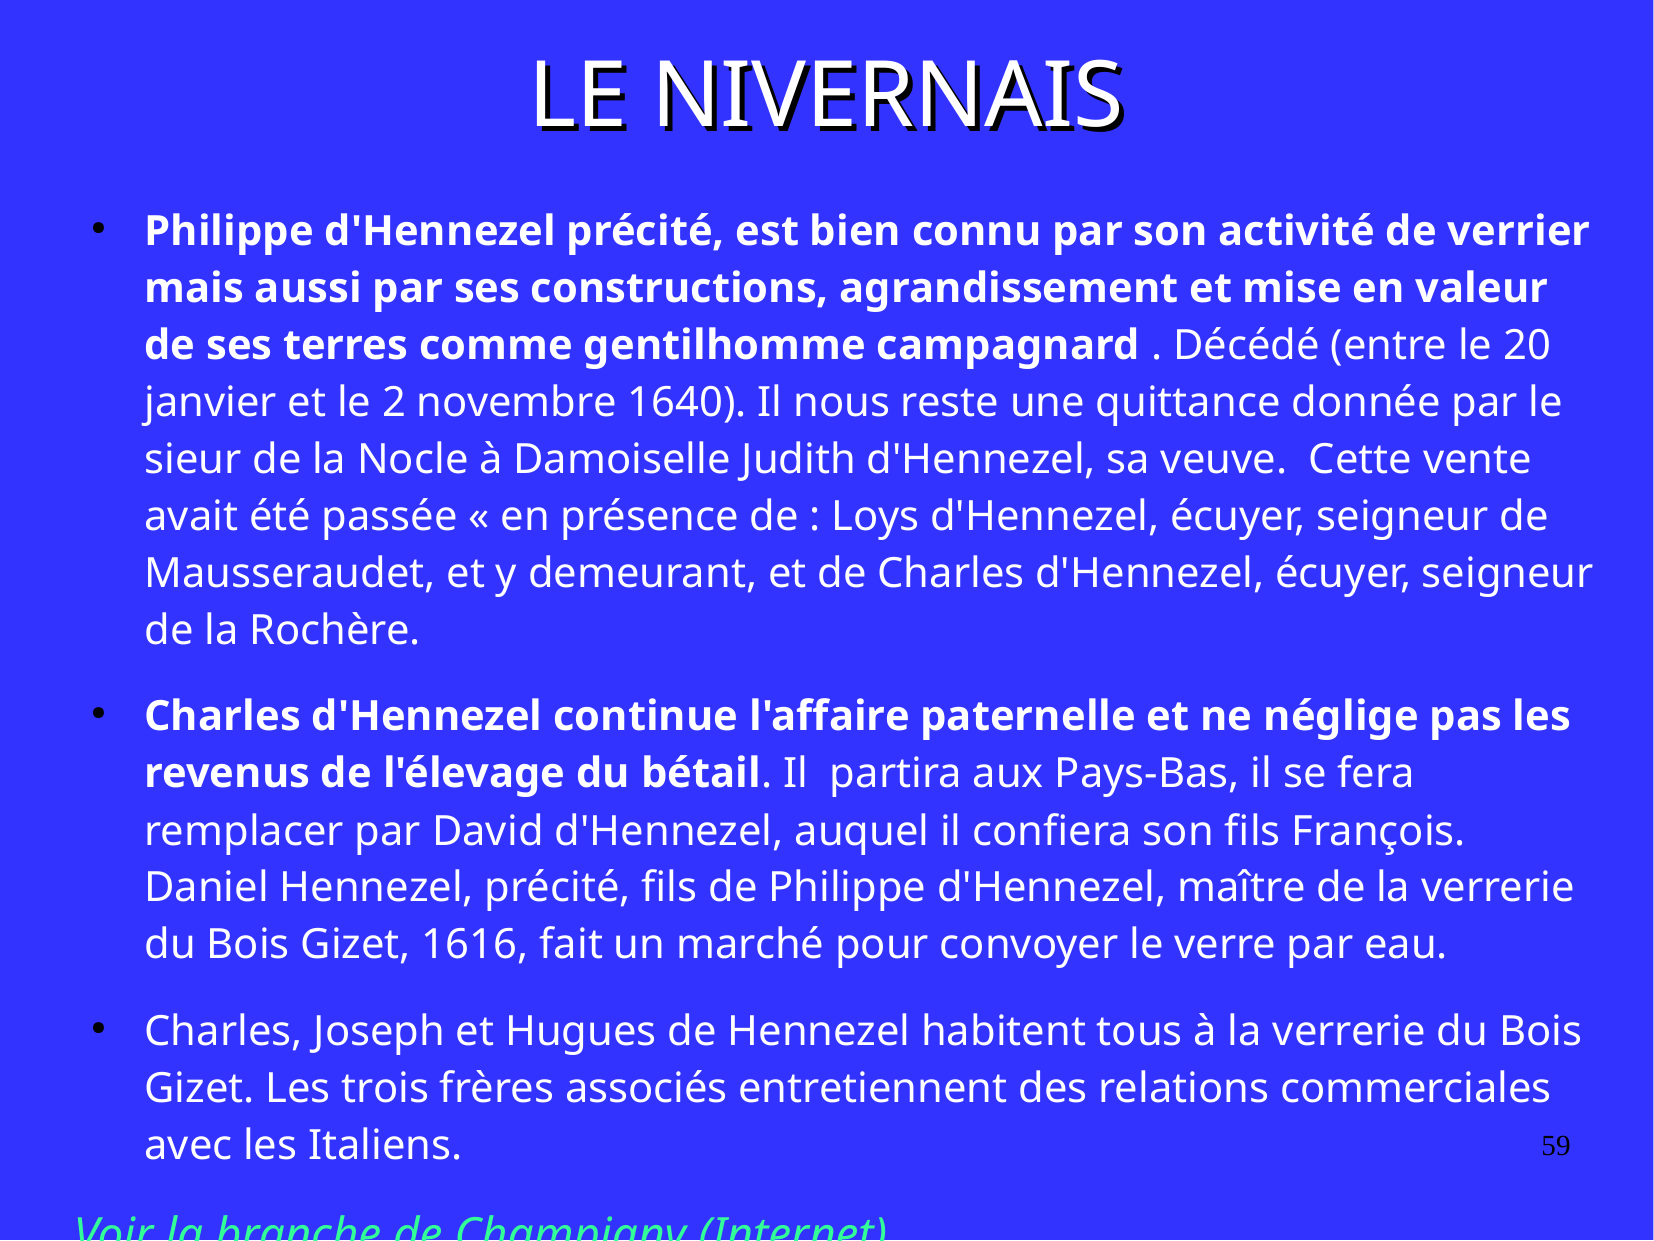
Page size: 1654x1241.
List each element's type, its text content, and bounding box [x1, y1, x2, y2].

title LE NIVERNAIS [82, 28, 1571, 154]
list Philippe d'Hennezel précité, est bien connu par son activité de verrier mais aussi par ses constructions, agrandissement et mise en valeur de ses terres comme gentilhomme campagnard . Décédé (entre le 20 janvier et le 2 novembre 1640). Il nous reste une quittance donnée par le sieur de la Nocle à Damoiselle Judith d'Hennezel, sa veuve. Cette vente avait été passée « en présence de : Loys d'Hennezel, écuyer, seigneur de Mausseraudet, et y demeurant, et de Charles d'Hennezel, écuyer, seigneur de la Rochère. Charles d'Hennezel continue l'affaire paternelle et ne néglige pas les revenus de l'élevage du bétail. Il partira aux Pays-Bas, il se fera remplacer par David d'Hennezel, auquel il confiera son fils François. Daniel Hennezel, précité, fils de Philippe d'Hennezel, maître de la verrerie du Bois Gizet, 1616, fait un marché pour convoyer le verre par eau. Charles, Joseph et Hugues de Hennezel habitent tous à la verrerie du Bois Gizet. Les trois frères associés entretiennent des relations commerciales avec les Italiens. Voir la branche de Champigny (Internet) [73, 200, 1598, 1216]
